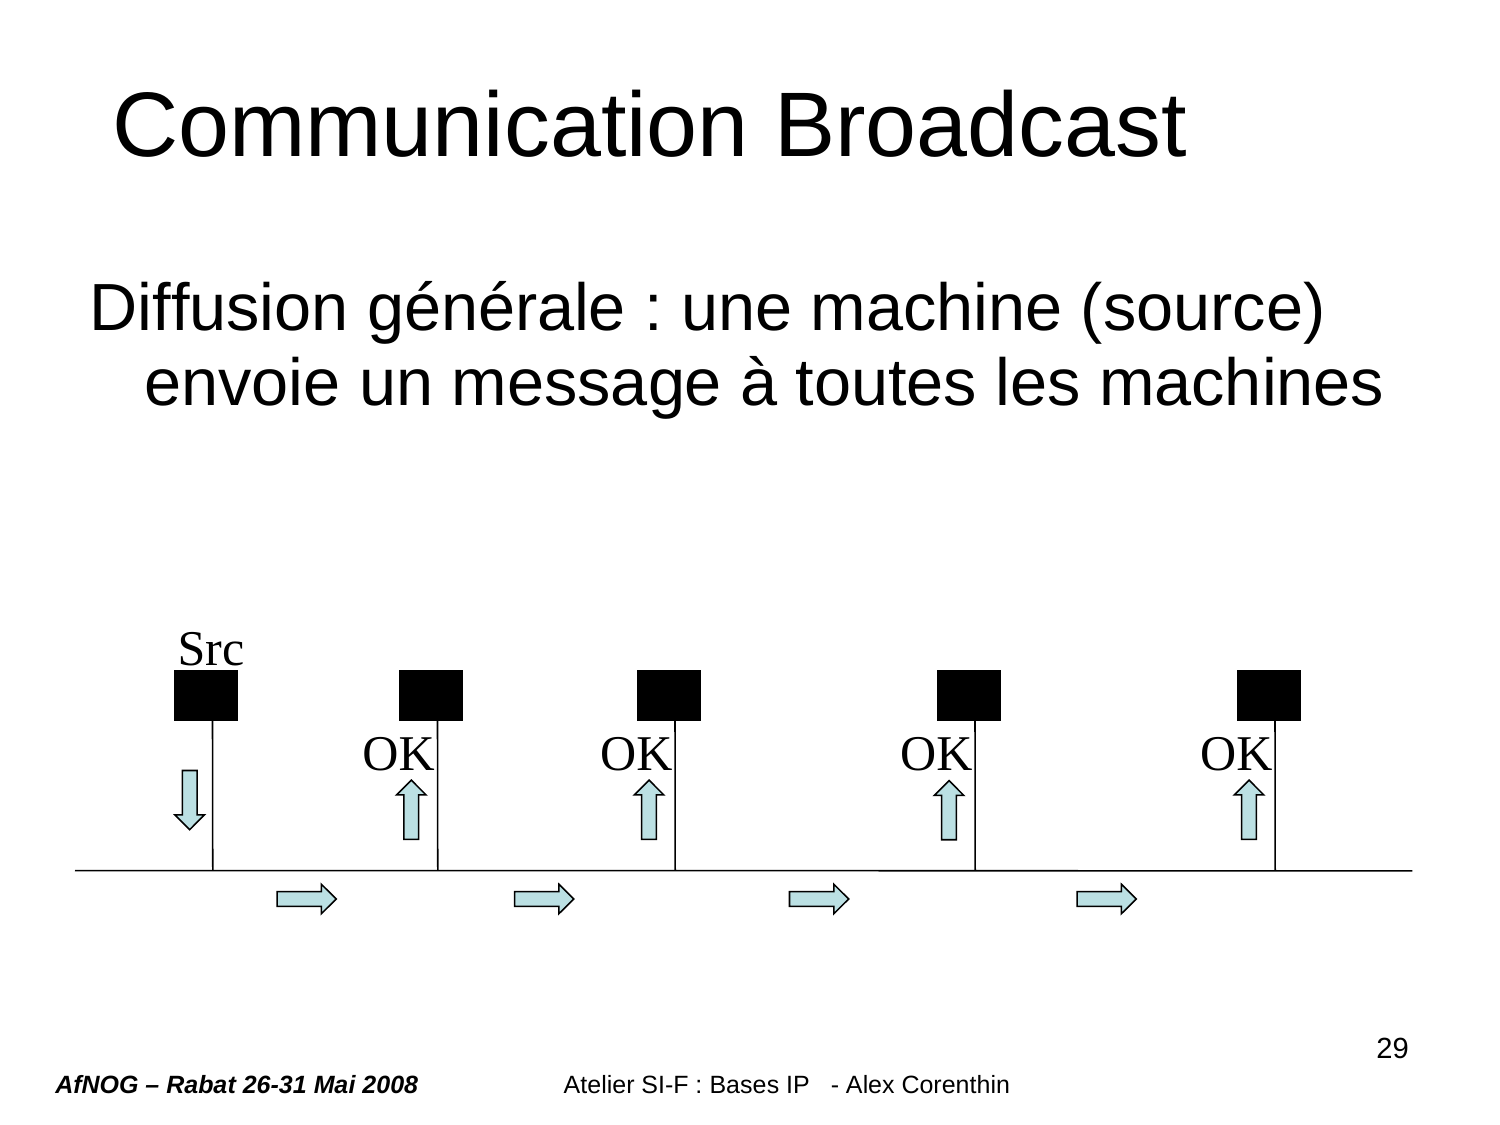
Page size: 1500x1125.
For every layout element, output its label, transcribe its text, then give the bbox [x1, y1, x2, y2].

text_box [514, 884, 574, 914]
text_box [789, 884, 849, 914]
text_box OK [347, 712, 450, 788]
list Diffusion générale : une machine (source) envoie un message à toutes les machines [75, 262, 1426, 442]
text_box OK [1185, 712, 1288, 788]
title Communication Broadcast [64, 61, 1236, 188]
text_box [1234, 780, 1264, 840]
text_box Src [162, 608, 260, 684]
text_box [634, 780, 664, 840]
text_box [277, 884, 337, 914]
text_box [1077, 884, 1137, 914]
text_box [937, 670, 1000, 721]
text_box [174, 770, 205, 830]
text_box [637, 670, 700, 721]
text_box [174, 670, 238, 721]
text_box [399, 670, 463, 721]
text_box [1237, 670, 1300, 721]
text_box OK [585, 712, 688, 788]
text_box [396, 780, 427, 840]
text_box [934, 780, 964, 840]
text_box OK [885, 712, 988, 789]
